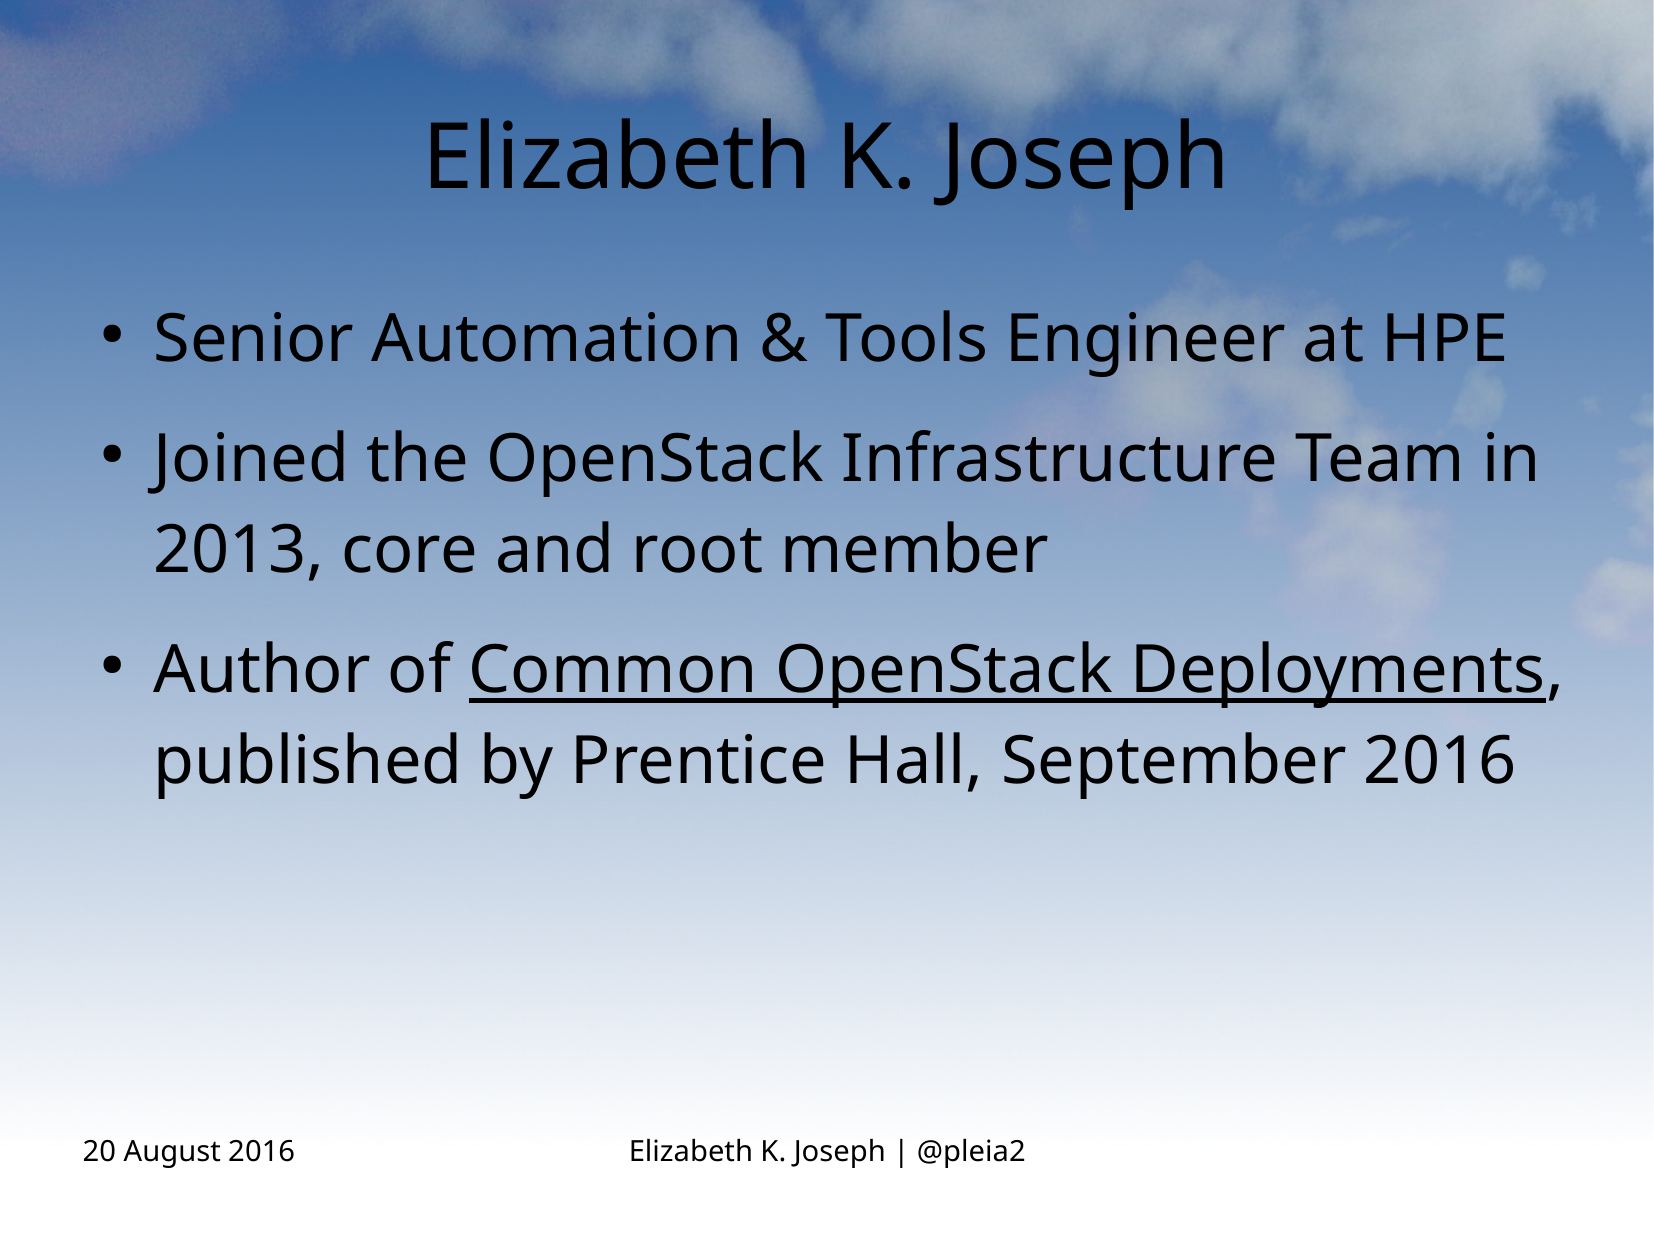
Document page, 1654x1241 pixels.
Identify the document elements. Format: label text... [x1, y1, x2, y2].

list Senior Automation & Tools Engineer at HPE Joined the OpenStack Infrastructure Team in 2013, core and root member Author of Common OpenStack Deployments, published by Prentice Hall, September 2016 [82, 290, 1571, 1010]
picture [0, 0, 1654, 1241]
title Elizabeth K. Joseph [82, 49, 1571, 257]
